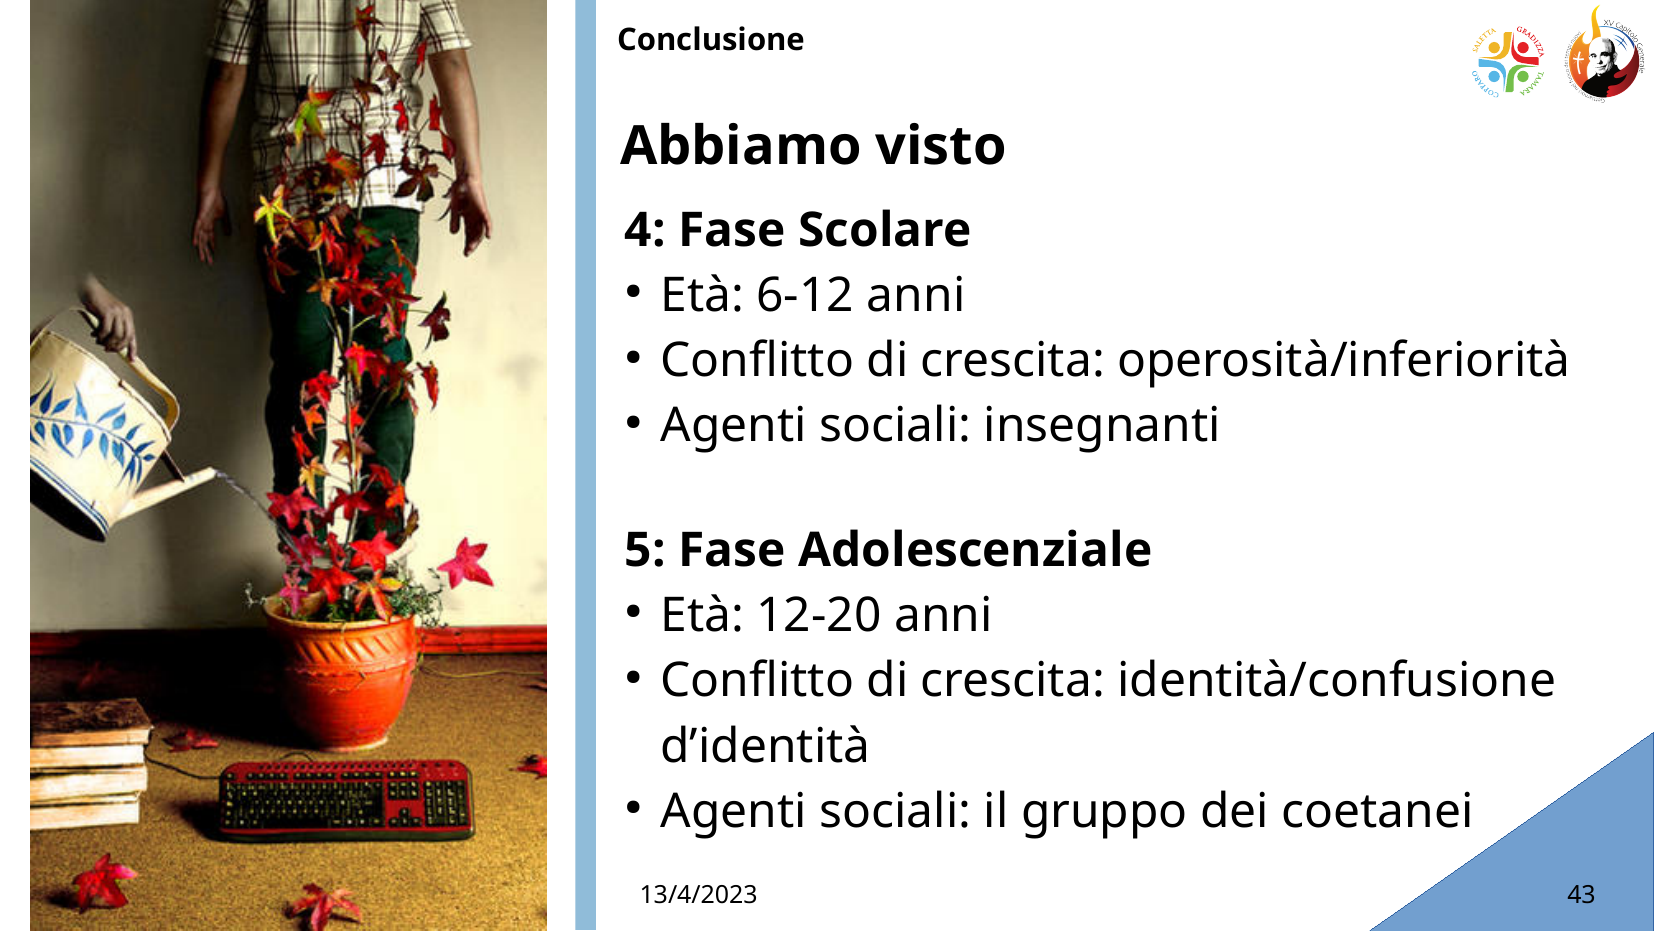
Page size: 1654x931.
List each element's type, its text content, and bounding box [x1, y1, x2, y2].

title Abbiamo visto [620, 106, 1617, 178]
text_box Conclusione [602, 9, 1335, 63]
picture [1563, 4, 1646, 103]
picture [30, 0, 547, 931]
subtitle 4: Fase Scolare Età: 6-12 anni Conflitto di crescita: operosità/inferiorità Agenti sociali: insegnanti 5: Fase Adolescenziale Età: 12-20 anni Conflitto di crescita: identità/confusione d’identità Agenti sociali: il gruppo dei coetanei [624, 194, 1602, 840]
